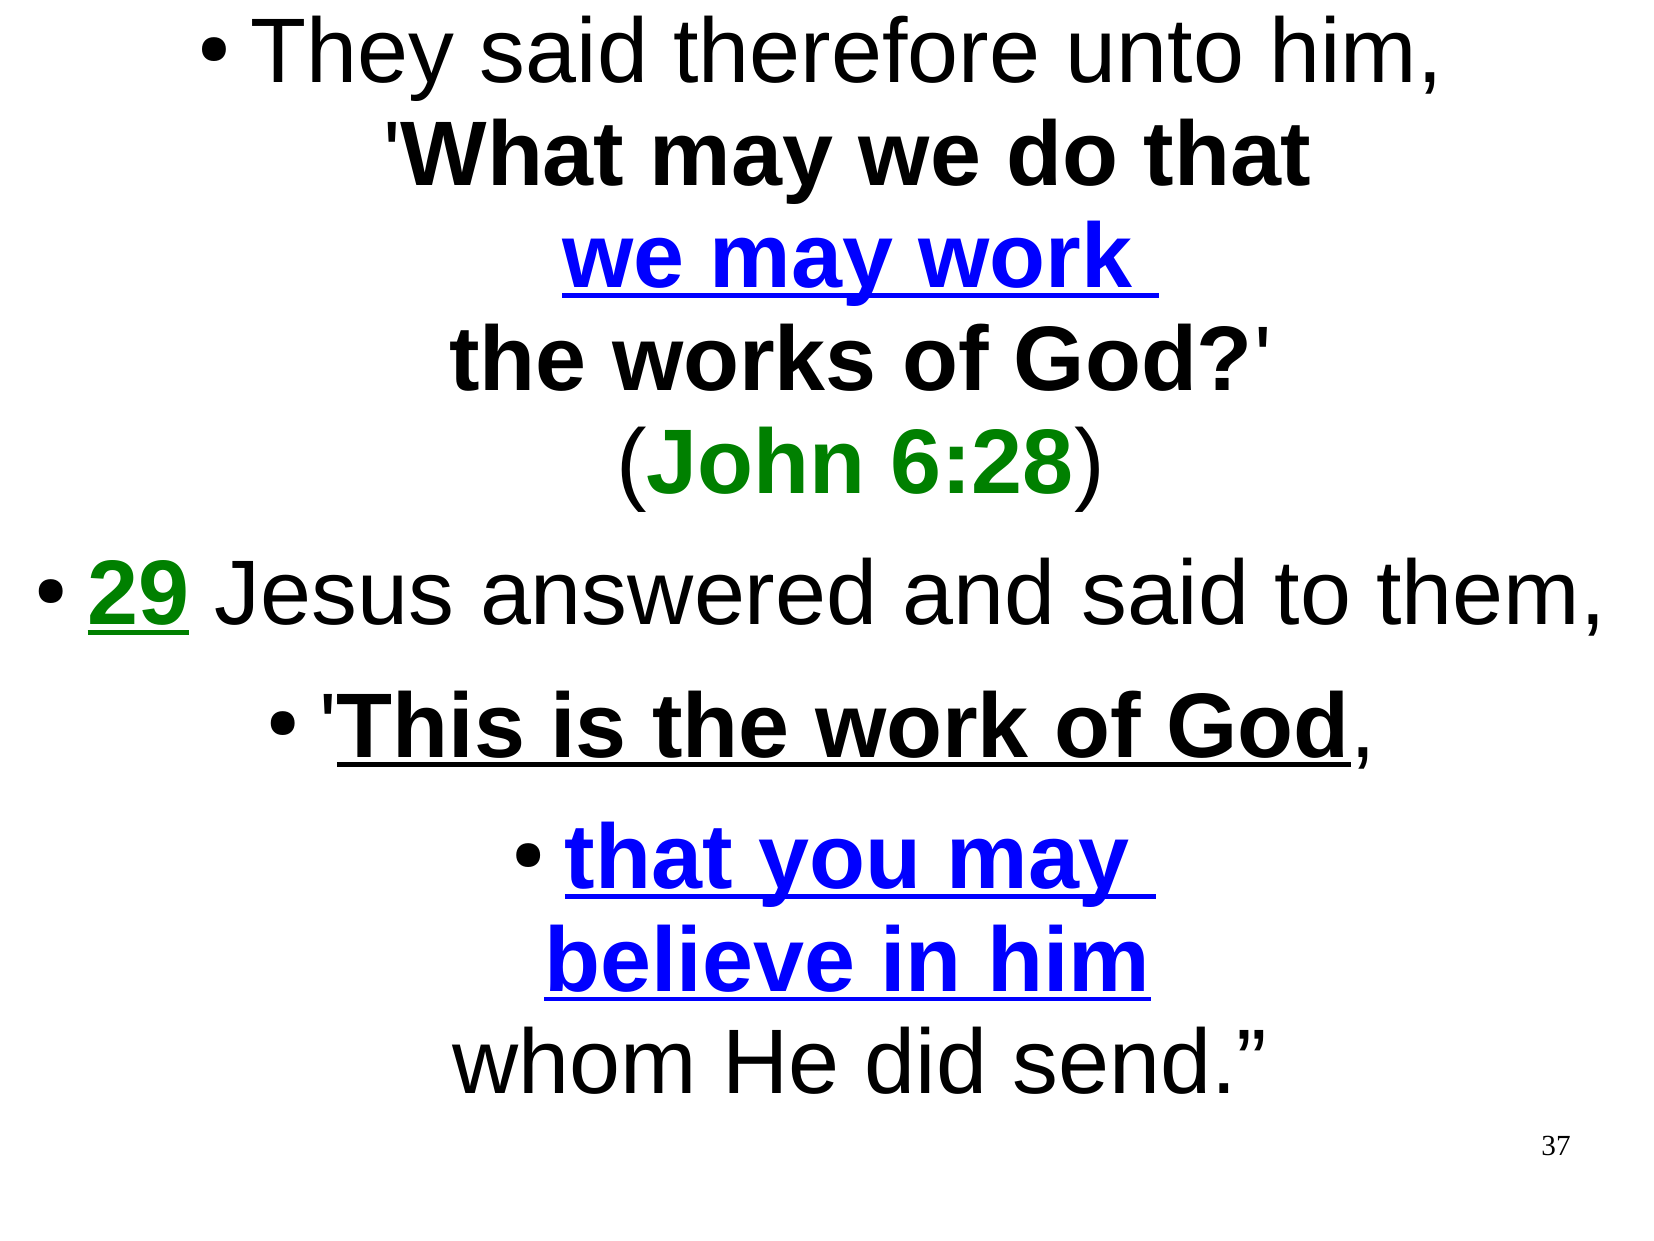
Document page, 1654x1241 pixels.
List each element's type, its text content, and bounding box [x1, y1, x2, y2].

list They said therefore unto him, 'What may we do that we may work the works of God?' (John 6:28) 29 Jesus answered and said to them, 'This is the work of God, that you may believe in him whom He did send.” [0, 0, 1651, 1238]
